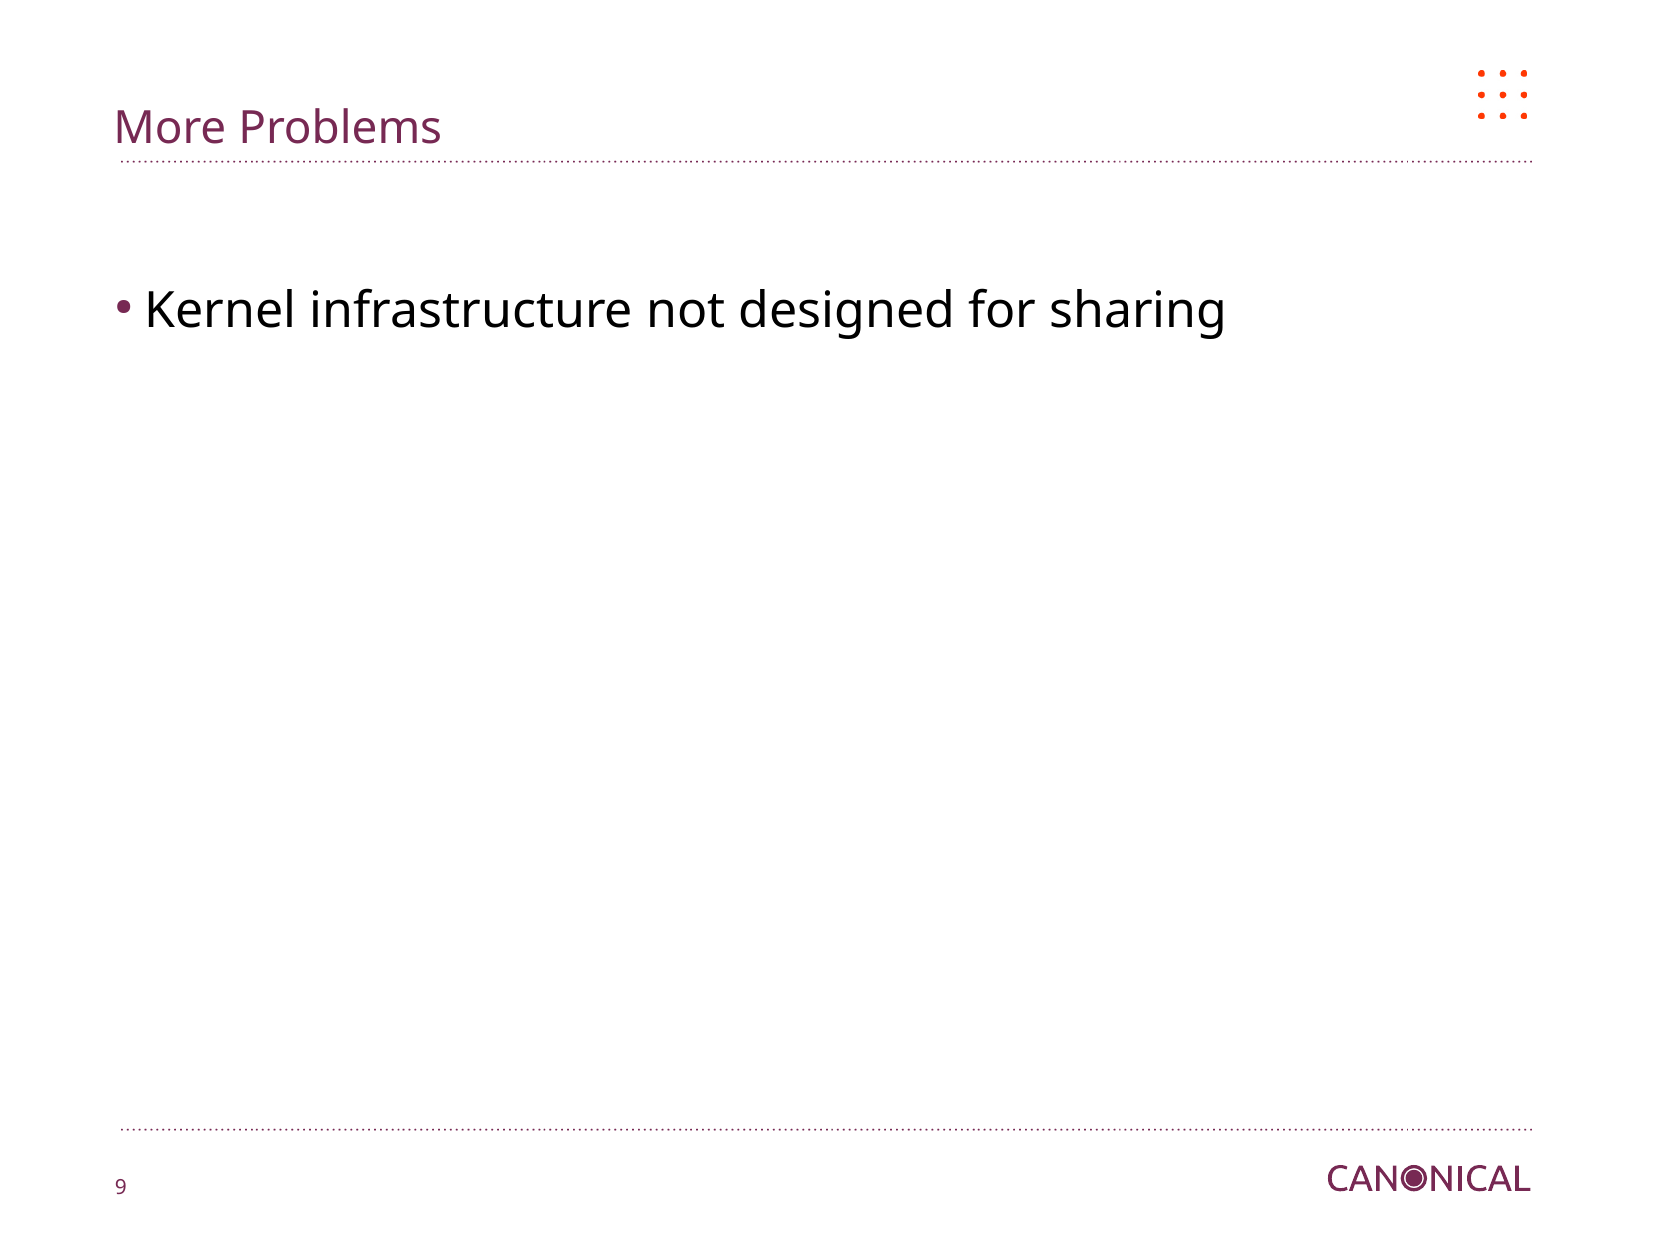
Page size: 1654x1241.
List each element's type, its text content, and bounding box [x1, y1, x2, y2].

list Kernel infrastructure not designed for sharing [115, 256, 1540, 977]
picture [111, 1127, 1533, 1134]
title More Problems [113, 105, 1382, 148]
picture [1478, 70, 1527, 119]
picture [111, 159, 1533, 166]
